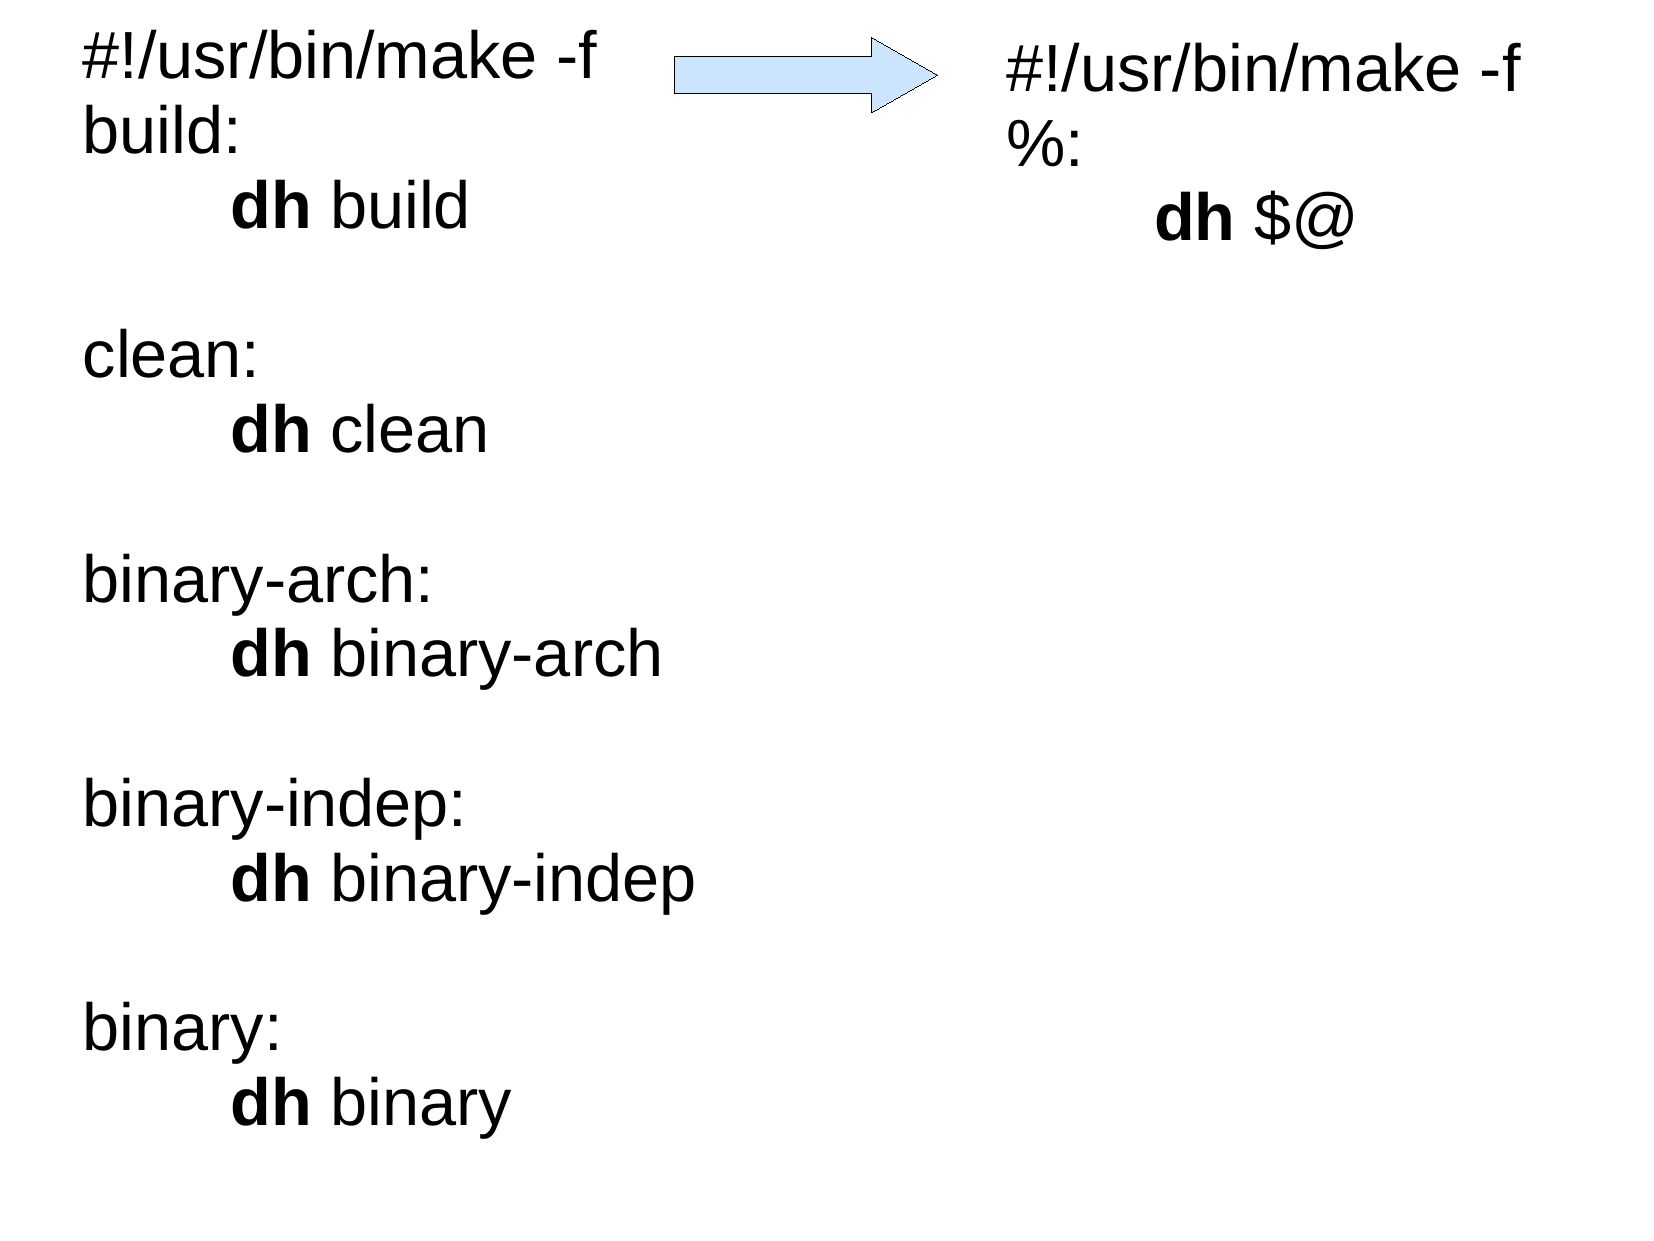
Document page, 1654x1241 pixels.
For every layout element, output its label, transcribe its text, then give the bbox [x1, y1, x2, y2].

text_box [674, 37, 938, 113]
text_box #!/usr/bin/make -f %: dh $@ [991, 23, 1538, 263]
subtitle #!/usr/bin/make -f build: dh build clean: dh clean binary-arch: dh binary-arch binary-indep: dh binary-indep binary: dh binary [82, 18, 1571, 1140]
